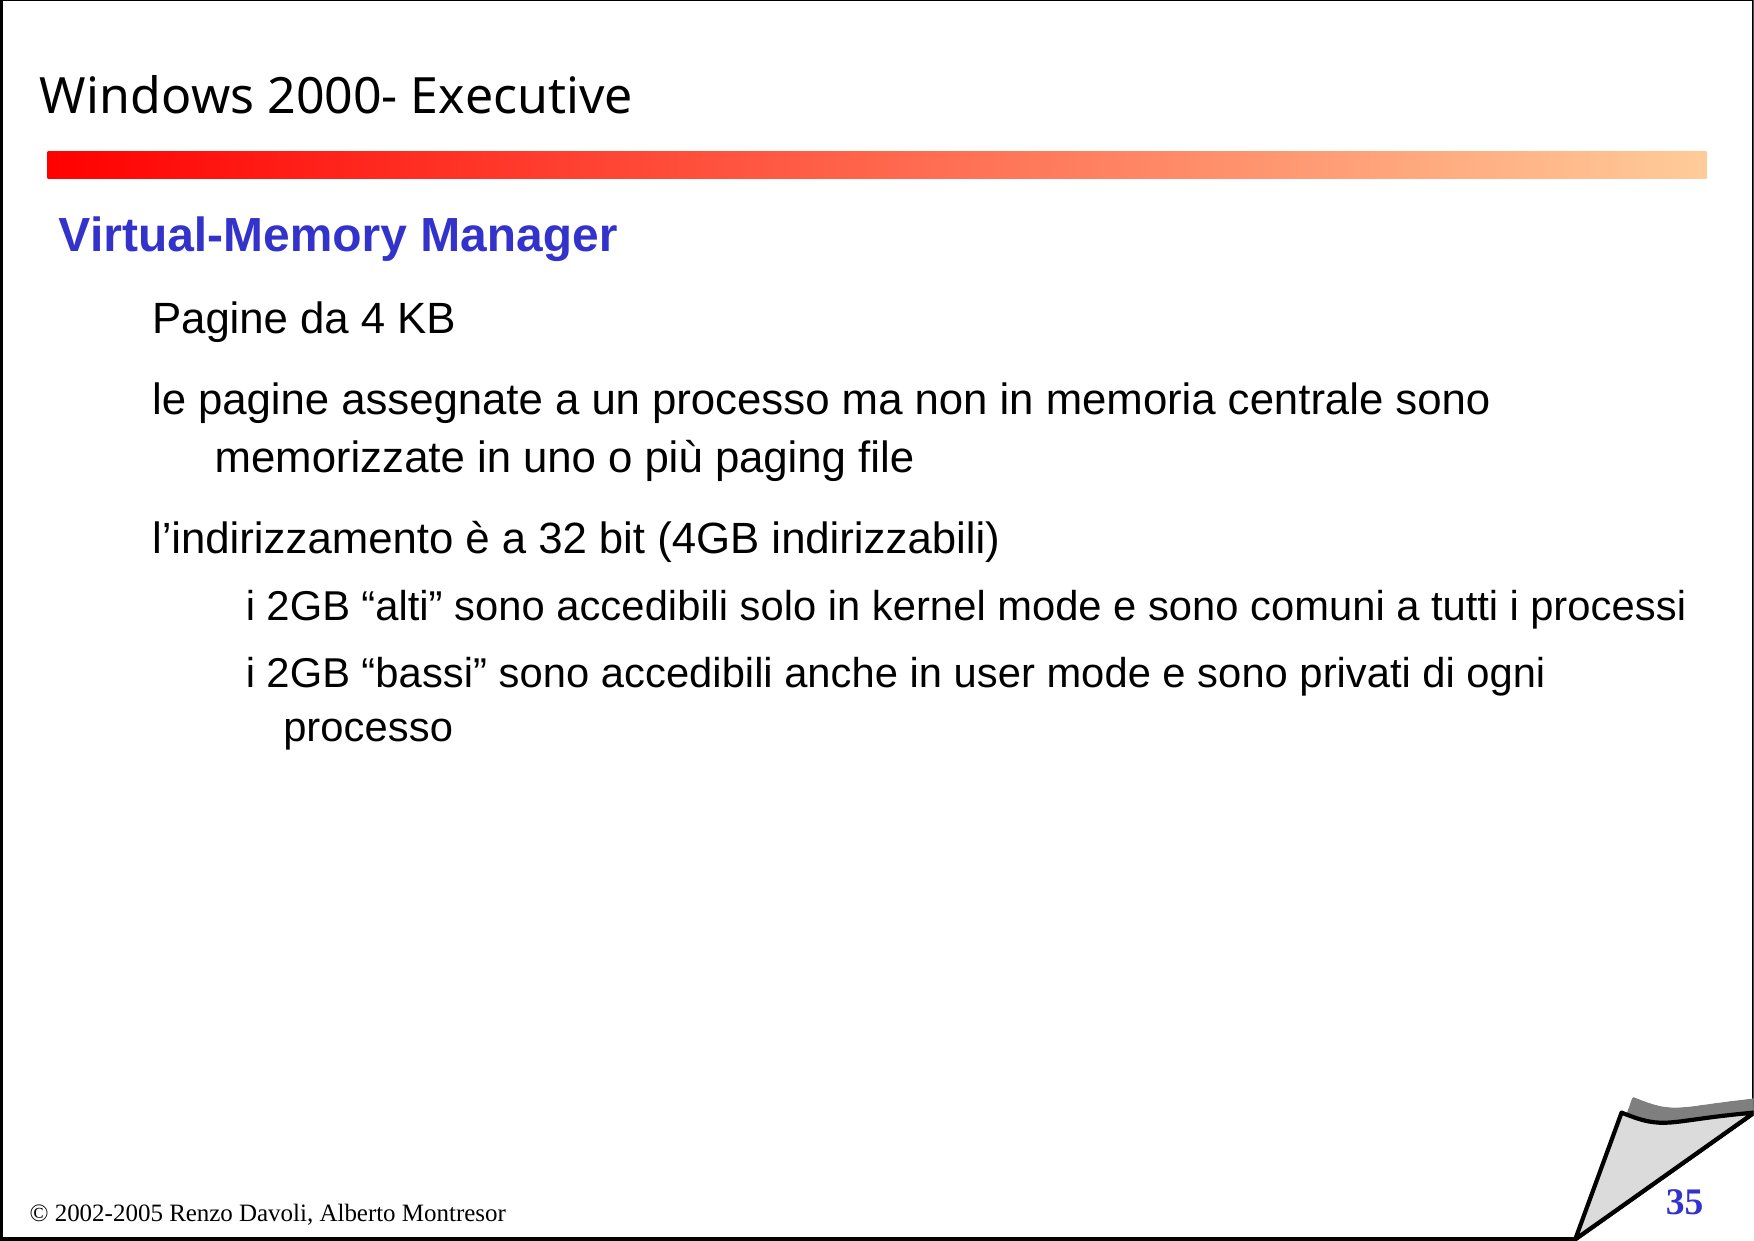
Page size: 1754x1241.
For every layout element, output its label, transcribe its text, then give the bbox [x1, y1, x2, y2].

list Virtual-Memory Manager Pagine da 4 KB le pagine assegnate a un processo ma non in memoria centrale sono memorizzate in uno o più paging file l’indirizzamento è a 32 bit (4GB indirizzabili) i 2GB “alti” sono accedibili solo in kernel mode e sono comuni a tutti i processi i 2GB “bassi” sono accedibili anche in user mode e sono privati di ogni processo [58, 206, 1695, 869]
title Windows 2000- Executive [40, 49, 1713, 144]
